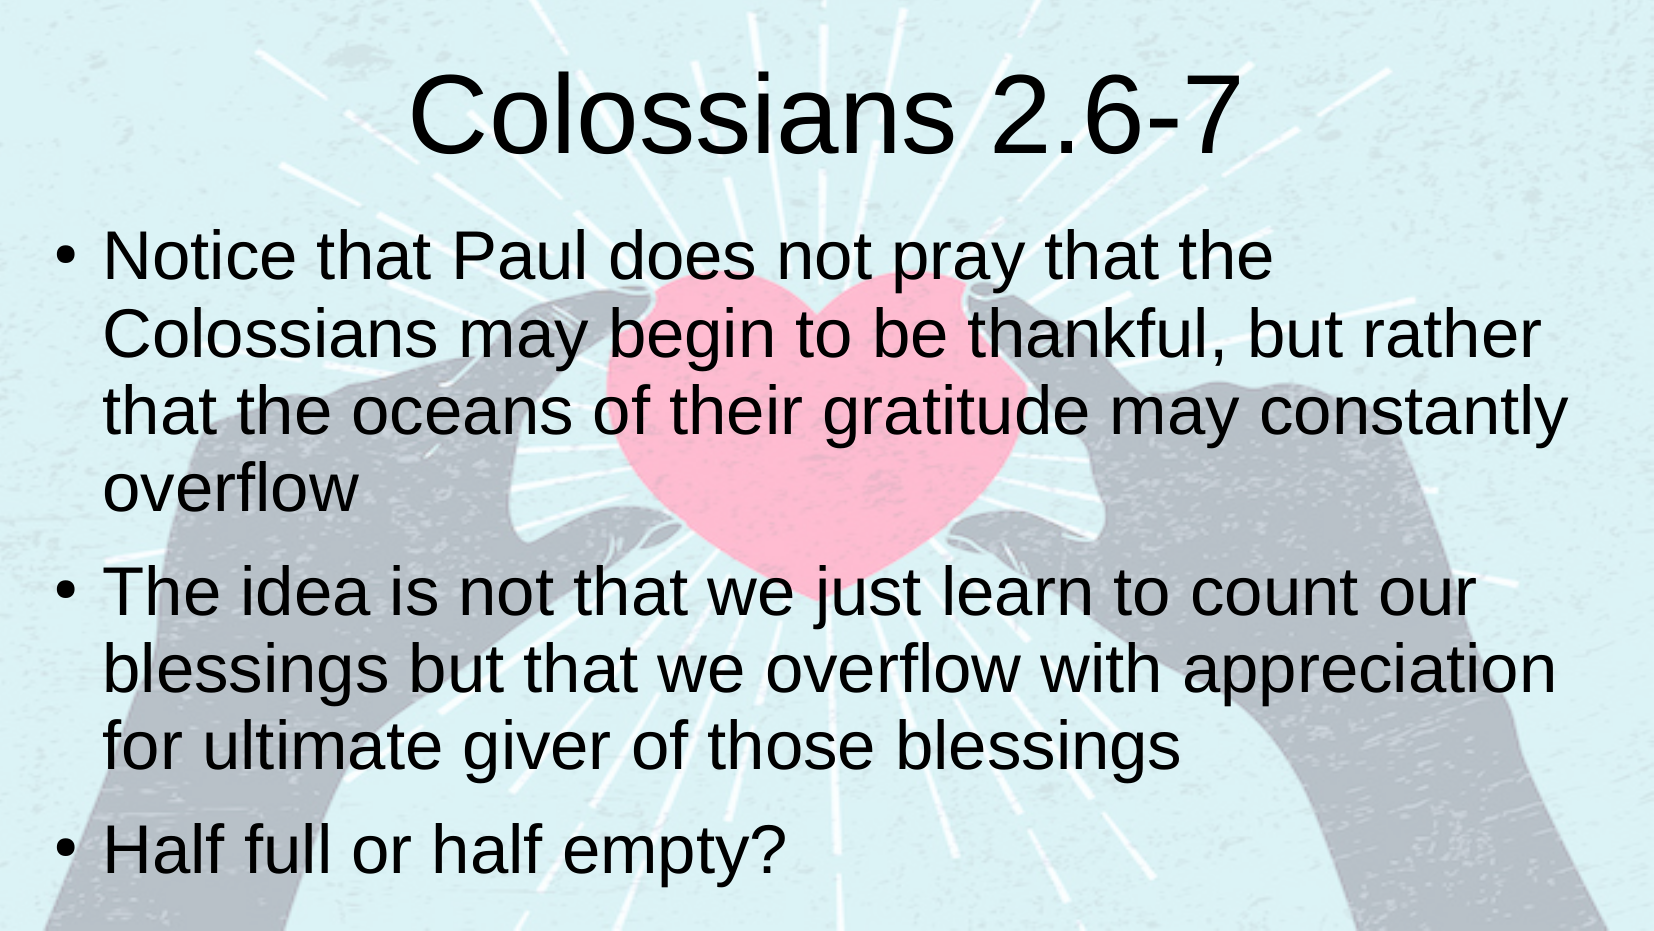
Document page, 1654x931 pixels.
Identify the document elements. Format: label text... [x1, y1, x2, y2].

title Colossians 2.6-7 [82, 37, 1571, 193]
picture [0, 0, 1654, 931]
list Notice that Paul does not pray that the Colossians may begin to be thankful, but rather that the oceans of their gratitude may constantly overflow The idea is not that we just learn to count our blessings but that we overflow with appreciation for ultimate giver of those blessings Half full or half empty? [37, 217, 1613, 901]
